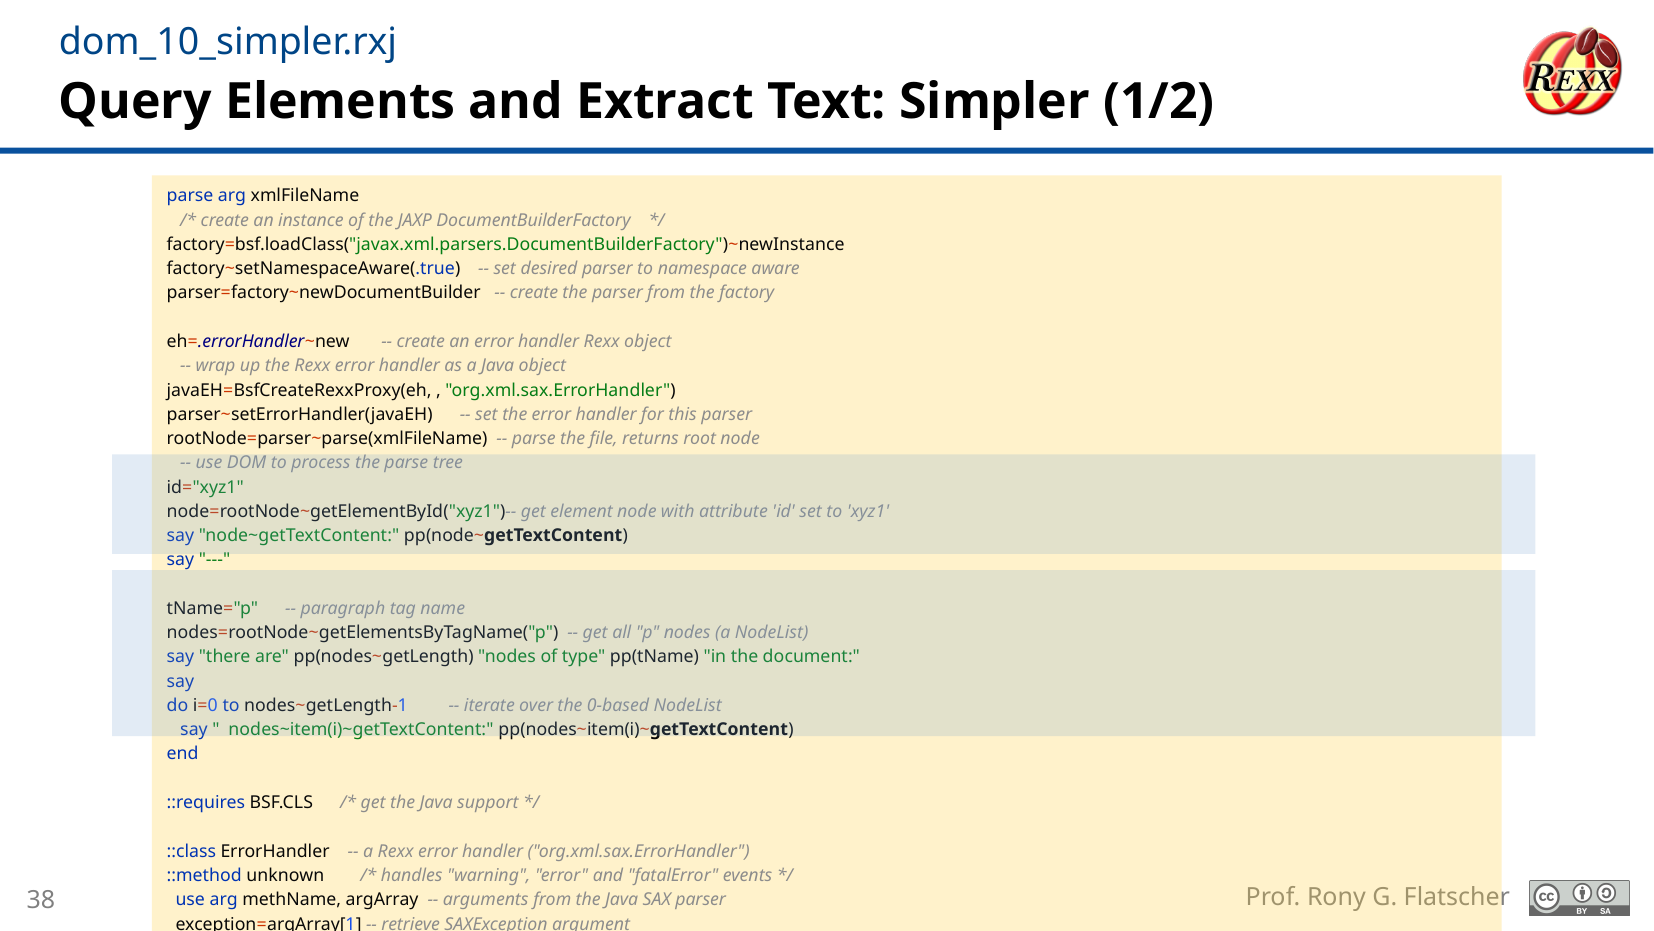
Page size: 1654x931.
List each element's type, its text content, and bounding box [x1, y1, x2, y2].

text_box [112, 454, 1536, 554]
text_box parse arg xmlFileName /* create an instance of the JAXP DocumentBuilderFactory */ factory=bsf.loadClass("javax.xml.parsers.DocumentBuilderFactory")~newInstance factory~setNamespaceAware(.true) -- set desired parser to namespace aware parser=factory~newDocumentBuilder -- create the parser from the factory eh=.errorHandler~new -- create an error handler Rexx object -- wrap up the Rexx error handler as a Java object javaEH=BsfCreateRexxProxy(eh, , "org.xml.sax.ErrorHandler") parser~setErrorHandler(javaEH) -- set the error handler for this parser rootNode=parser~parse(xmlFileName) -- parse the file, returns root node -- use DOM to process the parse tree id="xyz1" node=rootNode~getElementById("xyz1")-- get element node with attribute 'id' set to 'xyz1' say "node~getTextContent:" pp(node~getTextContent) say "---" tName="p" -- paragraph tag name nodes=rootNode~getElementsByTagName("p") -- get all "p" nodes (a NodeList) say "there are" pp(nodes~getLength) "nodes of type" pp(tName) "in the document:" say do i=0 to nodes~getLength-1 -- iterate over the 0-based NodeList say " nodes~item(i)~getTextContent:" pp(nodes~item(i)~getTextContent) end ::requires BSF.CLS /* get the Java support */ ::class ErrorHandler -- a Rexx error handler ("org.xml.sax.ErrorHandler") ::method unknown /* handles "warning", "error" and "fatalError" events */ use arg methName, argArray -- arguments from the Java SAX parser exception=argArray[1] -- retrieve SAXException argument .error~say(methName":" "line="exception~getLineNumber",col="exception~getColumnNumber":" pp(exception~getMessage)) [151, 737, 1502, 928]
title dom_10_simpler.rxj Query Elements and Extract Text: Simpler (1/2) [0, 0, 1625, 148]
text_box parse arg xmlFileName /* create an instance of the JAXP DocumentBuilderFactory */ factory=bsf.loadClass("javax.xml.parsers.DocumentBuilderFactory")~newInstance factory~setNamespaceAware(.true) -- set desired parser to namespace aware parser=factory~newDocumentBuilder -- create the parser from the factory eh=.errorHandler~new -- create an error handler Rexx object -- wrap up the Rexx error handler as a Java object javaEH=BsfCreateRexxProxy(eh, , "org.xml.sax.ErrorHandler") parser~setErrorHandler(javaEH) -- set the error handler for this parser rootNode=parser~parse(xmlFileName) -- parse the file, returns root node -- use DOM to process the parse tree id="xyz1" node=rootNode~getElementById("xyz1")-- get element node with attribute 'id' set to 'xyz1' say "node~getTextContent:" pp(node~getTextContent) say "---" tName="p" -- paragraph tag name nodes=rootNode~getElementsByTagName("p") -- get all "p" nodes (a NodeList) say "there are" pp(nodes~getLength) "nodes of type" pp(tName) "in the document:" say do i=0 to nodes~getLength-1 -- iterate over the 0-based NodeList say " nodes~item(i)~getTextContent:" pp(nodes~item(i)~getTextContent) end ::requires BSF.CLS /* get the Java support */ ::class ErrorHandler -- a Rexx error handler ("org.xml.sax.ErrorHandler") ::method unknown /* handles "warning", "error" and "fatalError" events */ use arg methName, argArray -- arguments from the Java SAX parser exception=argArray[1] -- retrieve SAXException argument .error~say(methName":" "line="exception~getLineNumber",col="exception~getColumnNumber":" pp(exception~getMessage)) [151, 175, 1502, 454]
text_box [112, 570, 1536, 737]
